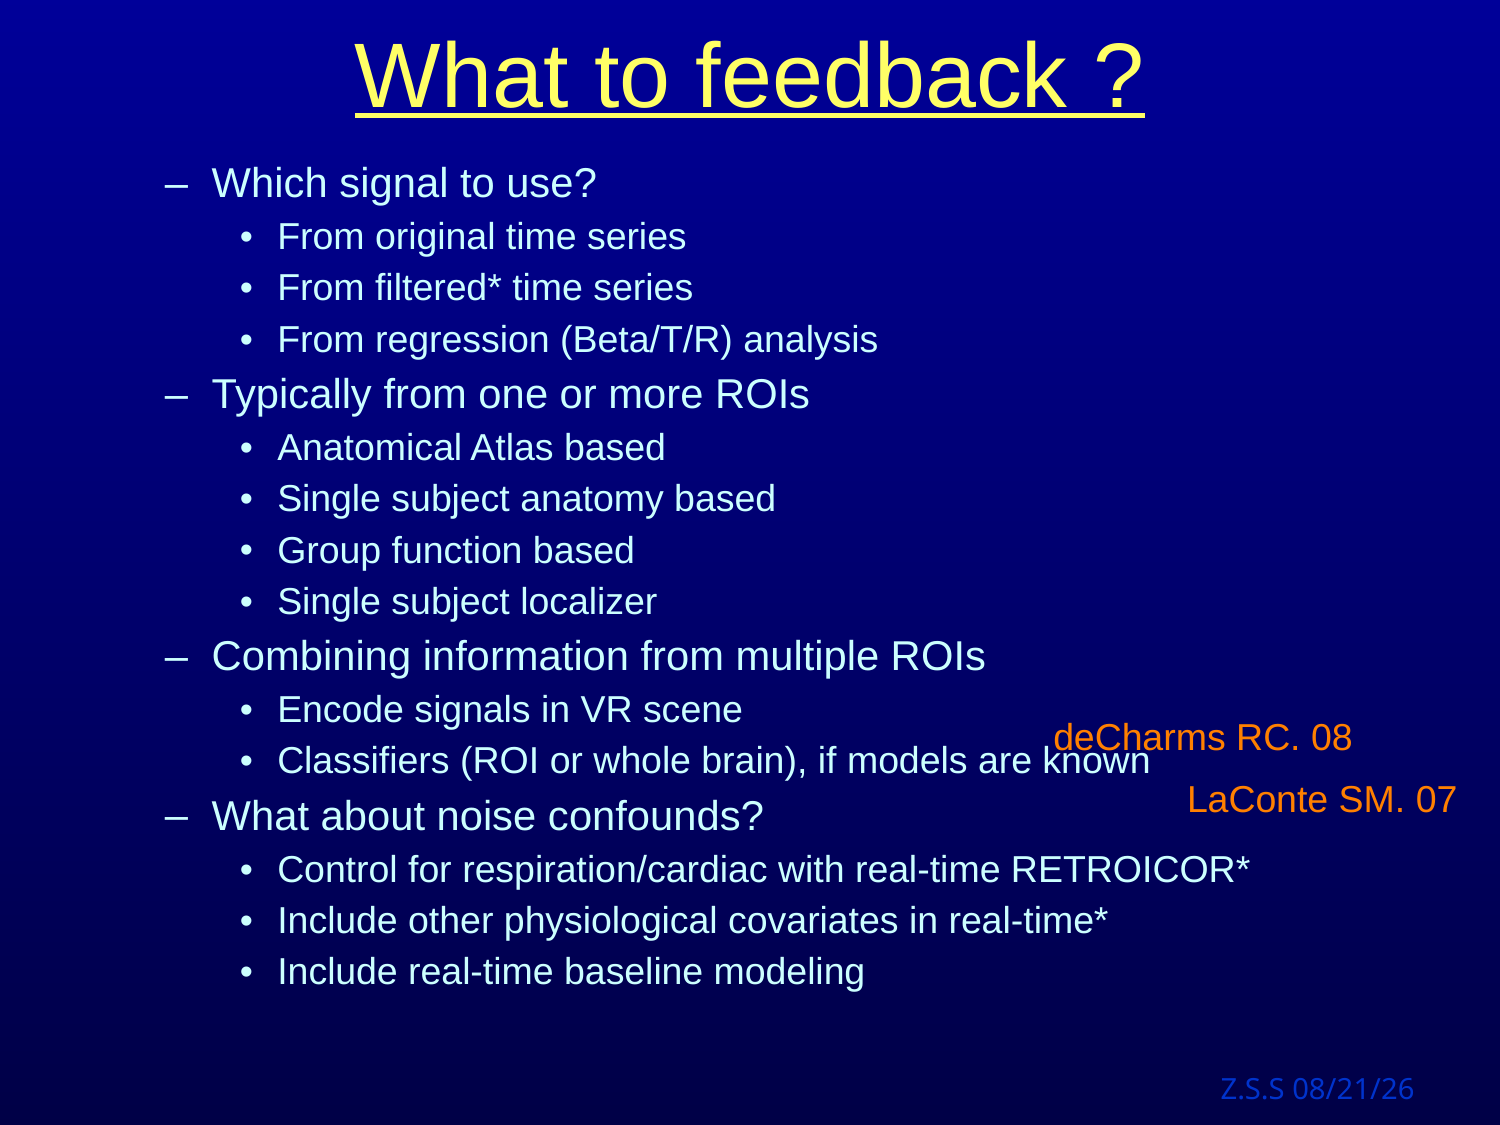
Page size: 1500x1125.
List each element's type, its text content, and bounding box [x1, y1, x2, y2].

title What to feedback ? [75, 0, 1426, 152]
list Which signal to use? From original time series From filtered* time series From regression (Beta/T/R) analysis Typically from one or more ROIs Anatomical Atlas based Single subject anatomy based Group function based Single subject localizer Combining information from multiple ROIs Encode signals in VR scene Classifiers (ROI or whole brain), if models are known What about noise confounds? Control for respiration/cardiac with real-time RETROICOR* Include other physiological covariates in real-time* Include real-time baseline modeling [75, 152, 1426, 1125]
text_box deCharms RC. 08 [1038, 705, 1368, 766]
text_box LaConte SM. 07 [1172, 767, 1473, 828]
